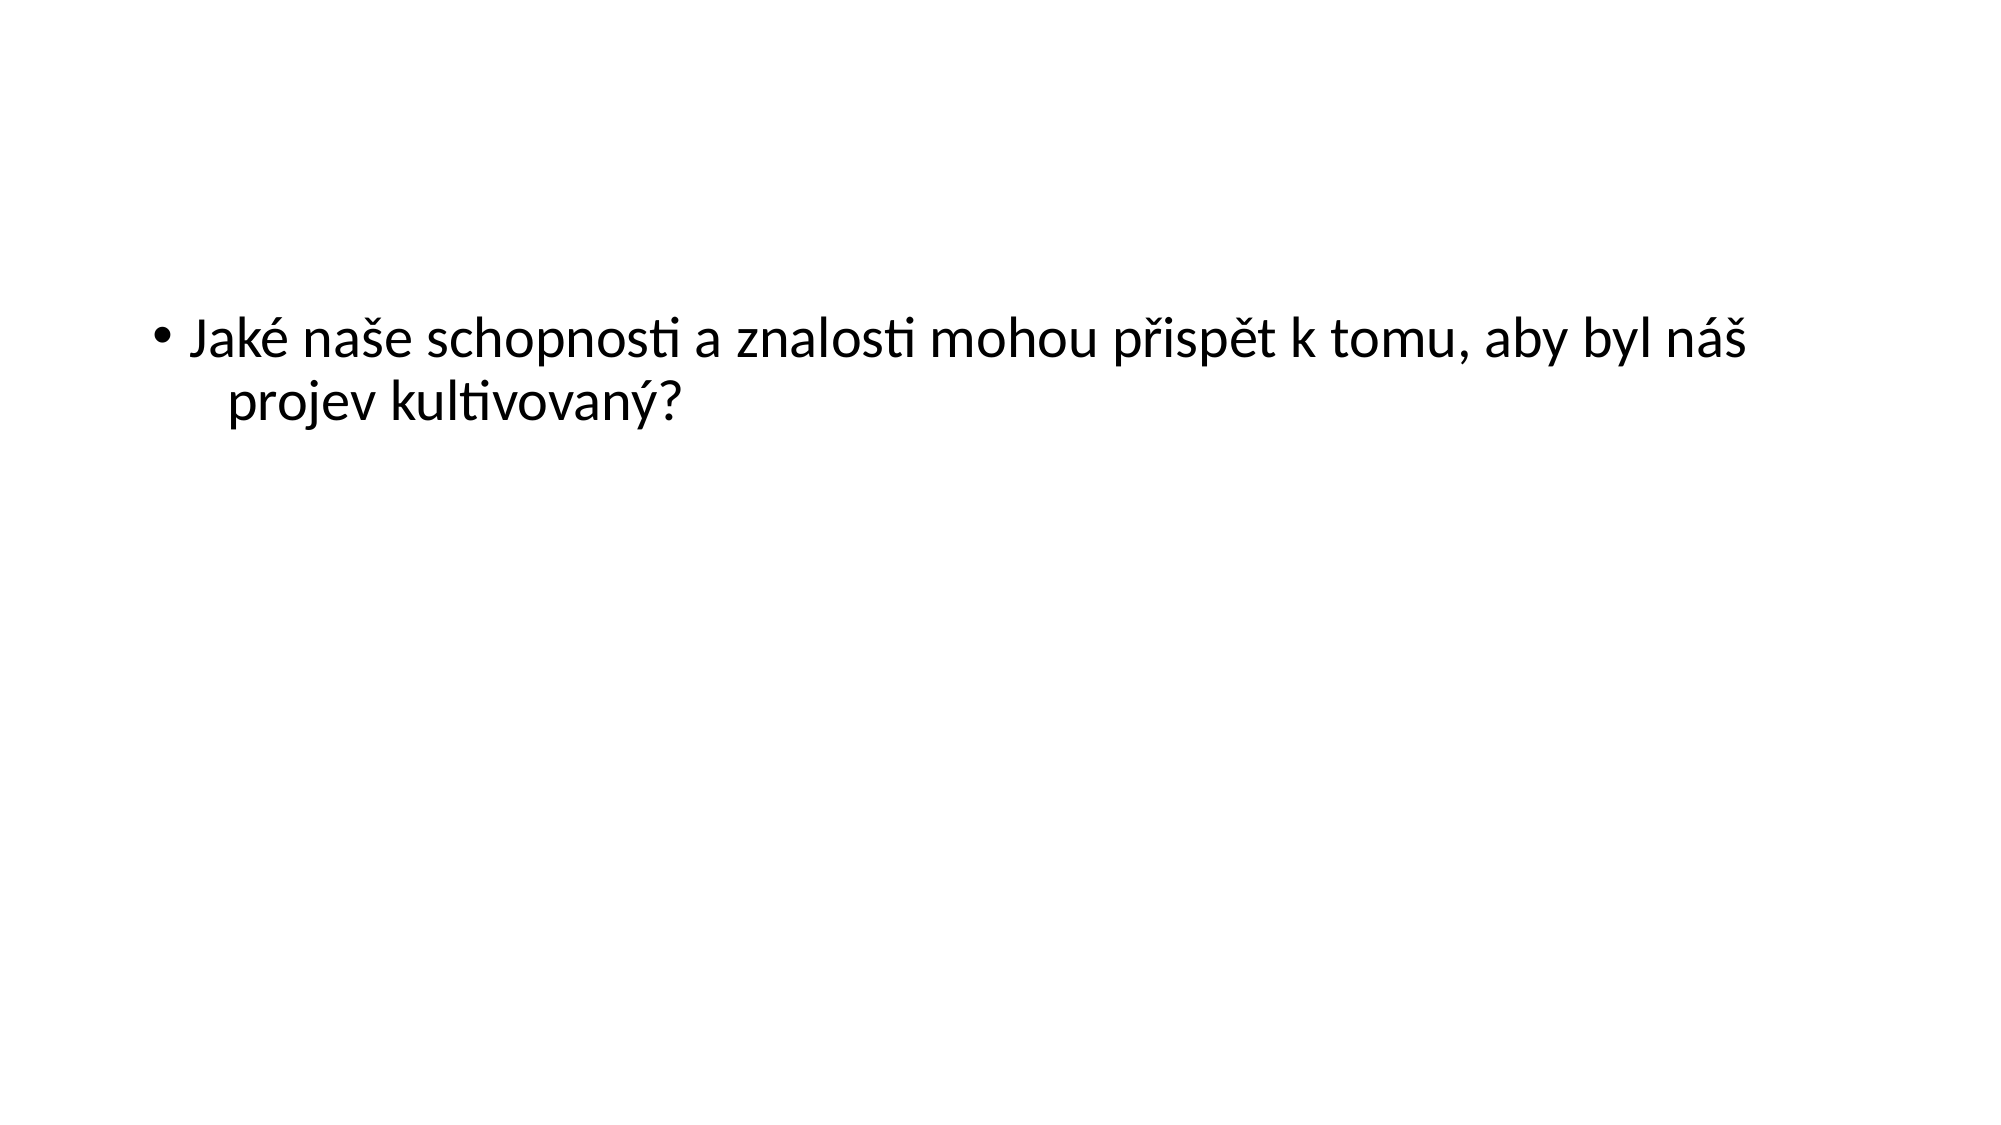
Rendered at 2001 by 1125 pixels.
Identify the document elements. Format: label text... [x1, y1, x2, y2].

list Jaké naše schopnosti a znalosti mohou přispět k tomu, aby byl náš projev kultivovaný? [137, 299, 1863, 1014]
